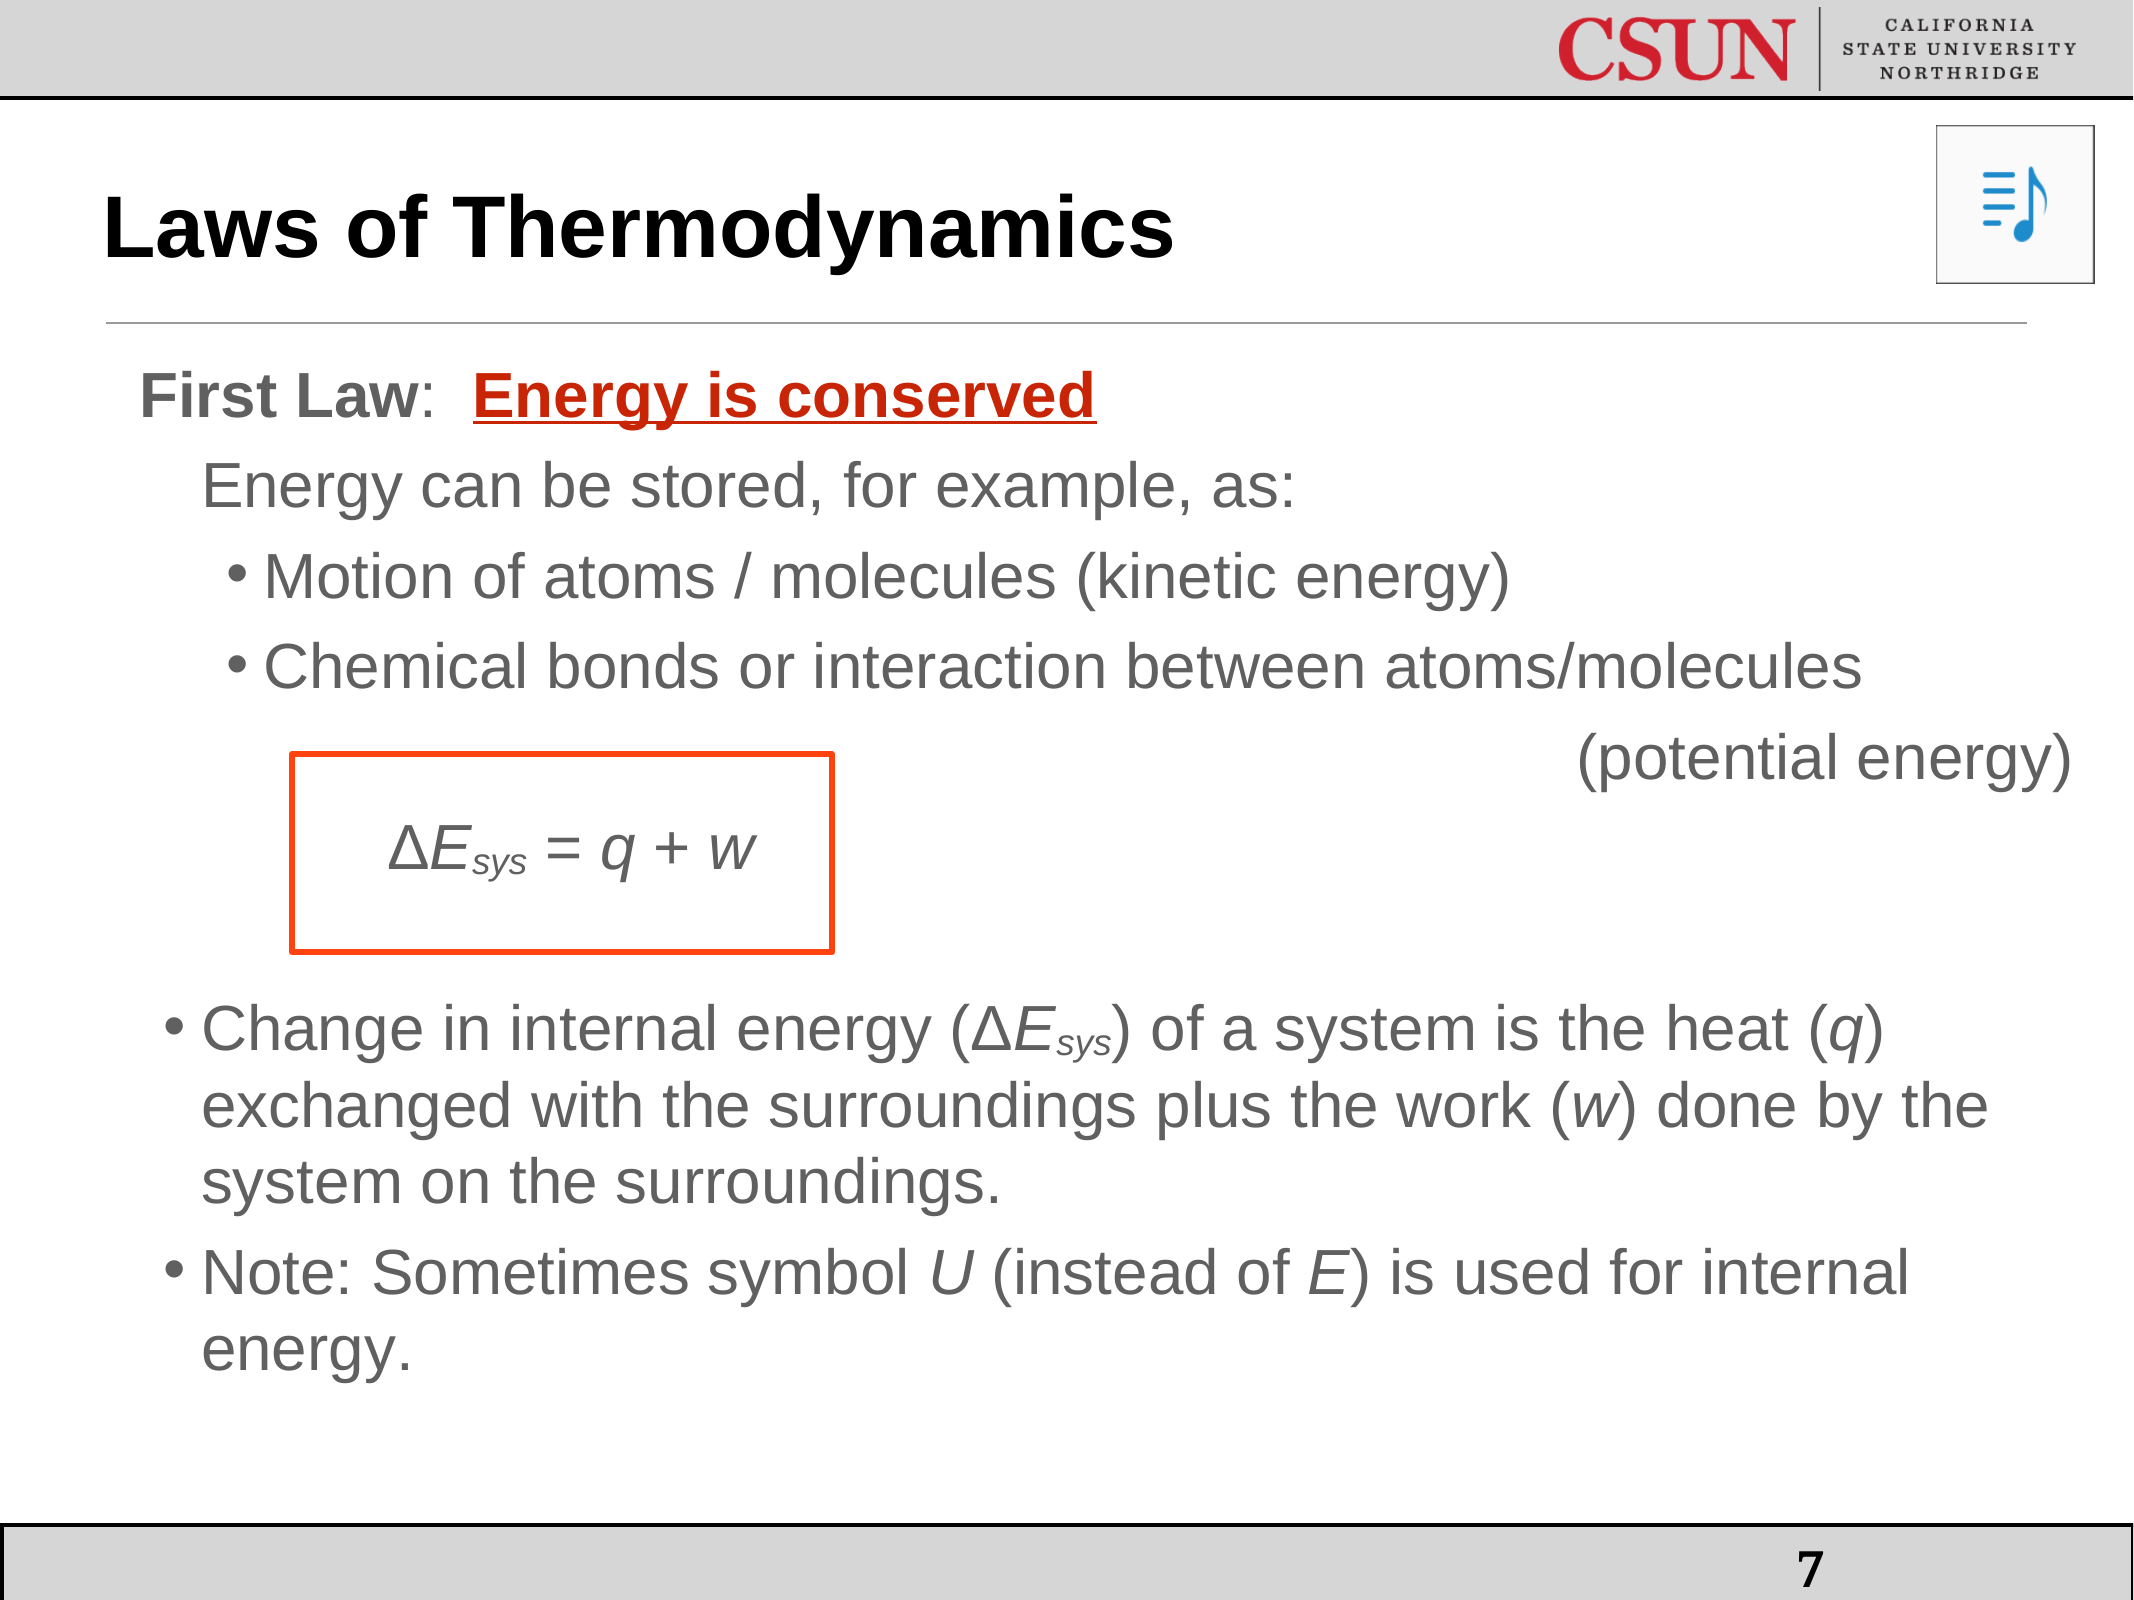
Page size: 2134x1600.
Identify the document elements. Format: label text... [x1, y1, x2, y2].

title Laws of Thermodynamics [93, 104, 2040, 284]
list First Law: Energy is conserved Energy can be stored, for example, as: Motion of atoms / molecules (kinetic energy) Chemical bonds or interaction between atoms/molecules (potential energy) ΔEsys = q + w Change in internal energy (ΔEsys) of a system is the heat (q) exchanged with the surroundings plus the work (w) done by the system on the surroundings. Note: Sometimes symbol U (instead of E) is used for internal energy. [93, 345, 2086, 1460]
picture [1559, 7, 2076, 91]
text_box [1935, 124, 2096, 286]
